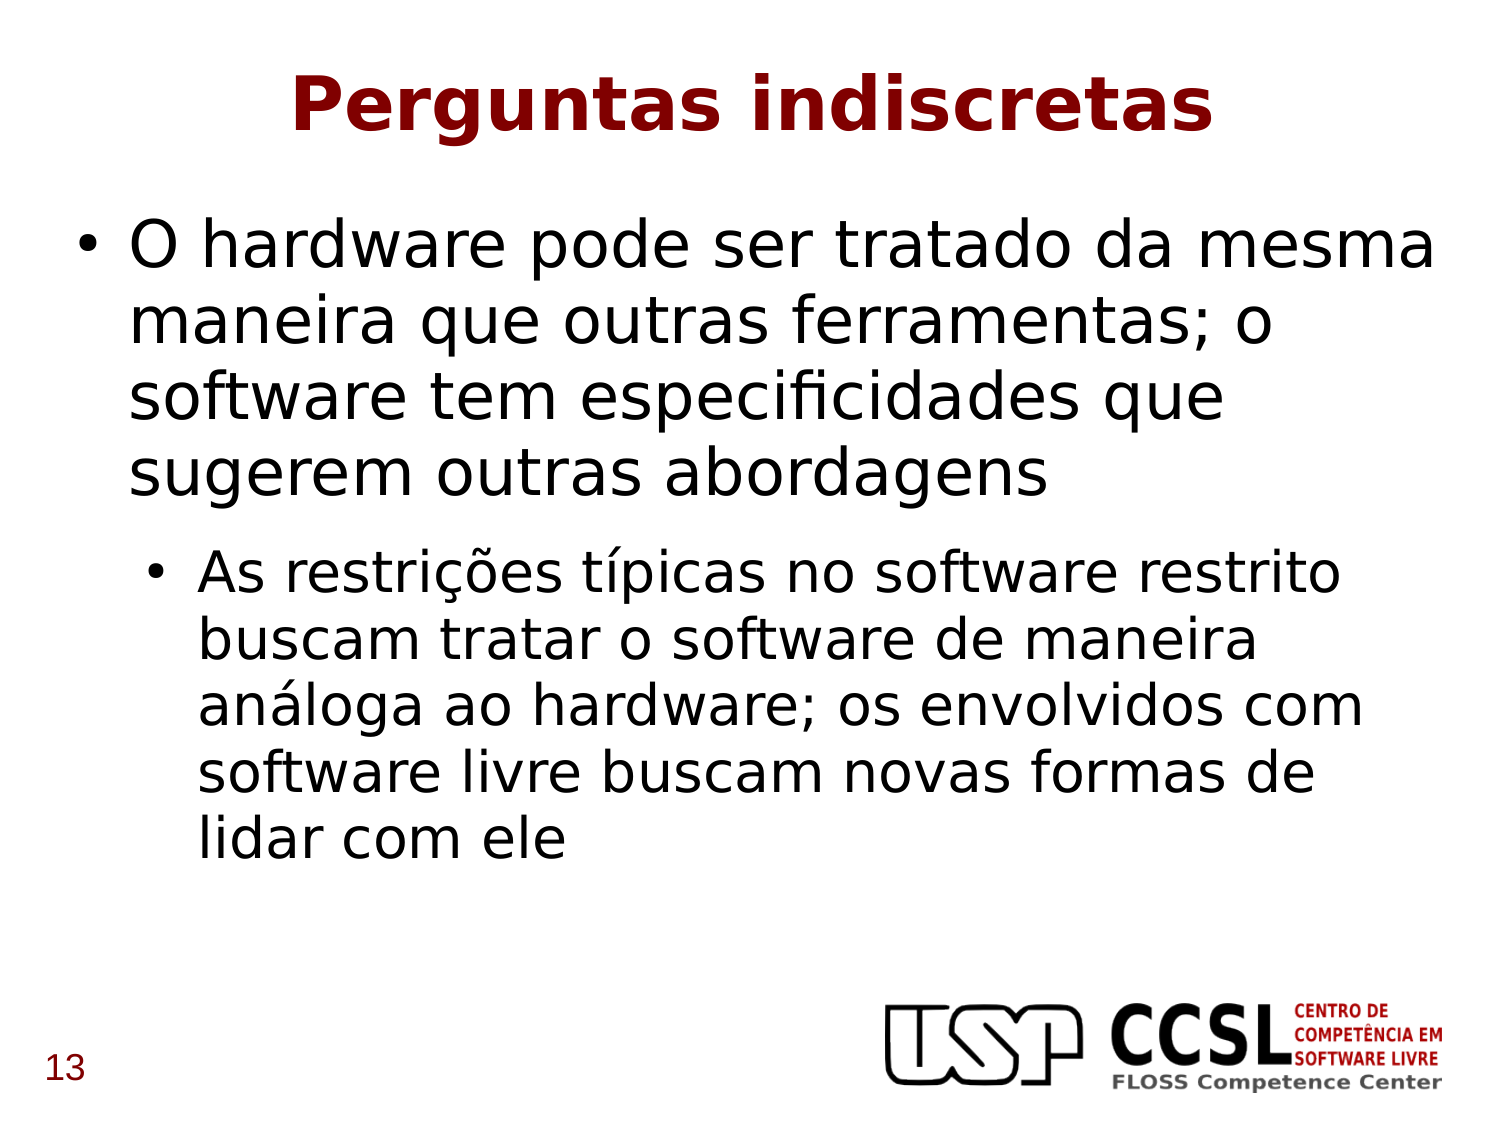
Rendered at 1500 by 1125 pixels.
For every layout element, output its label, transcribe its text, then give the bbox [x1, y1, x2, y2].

picture [885, 1003, 1442, 1093]
title Perguntas indiscretas [59, 29, 1447, 180]
list O hardware pode ser tratado da mesma maneira que outras ferramentas; o software tem especificidades que sugerem outras abordagens As restrições típicas no software restrito buscam tratar o software de maneira análoga ao hardware; os envolvidos com software livre buscam novas formas de lidar com ele [59, 206, 1447, 950]
